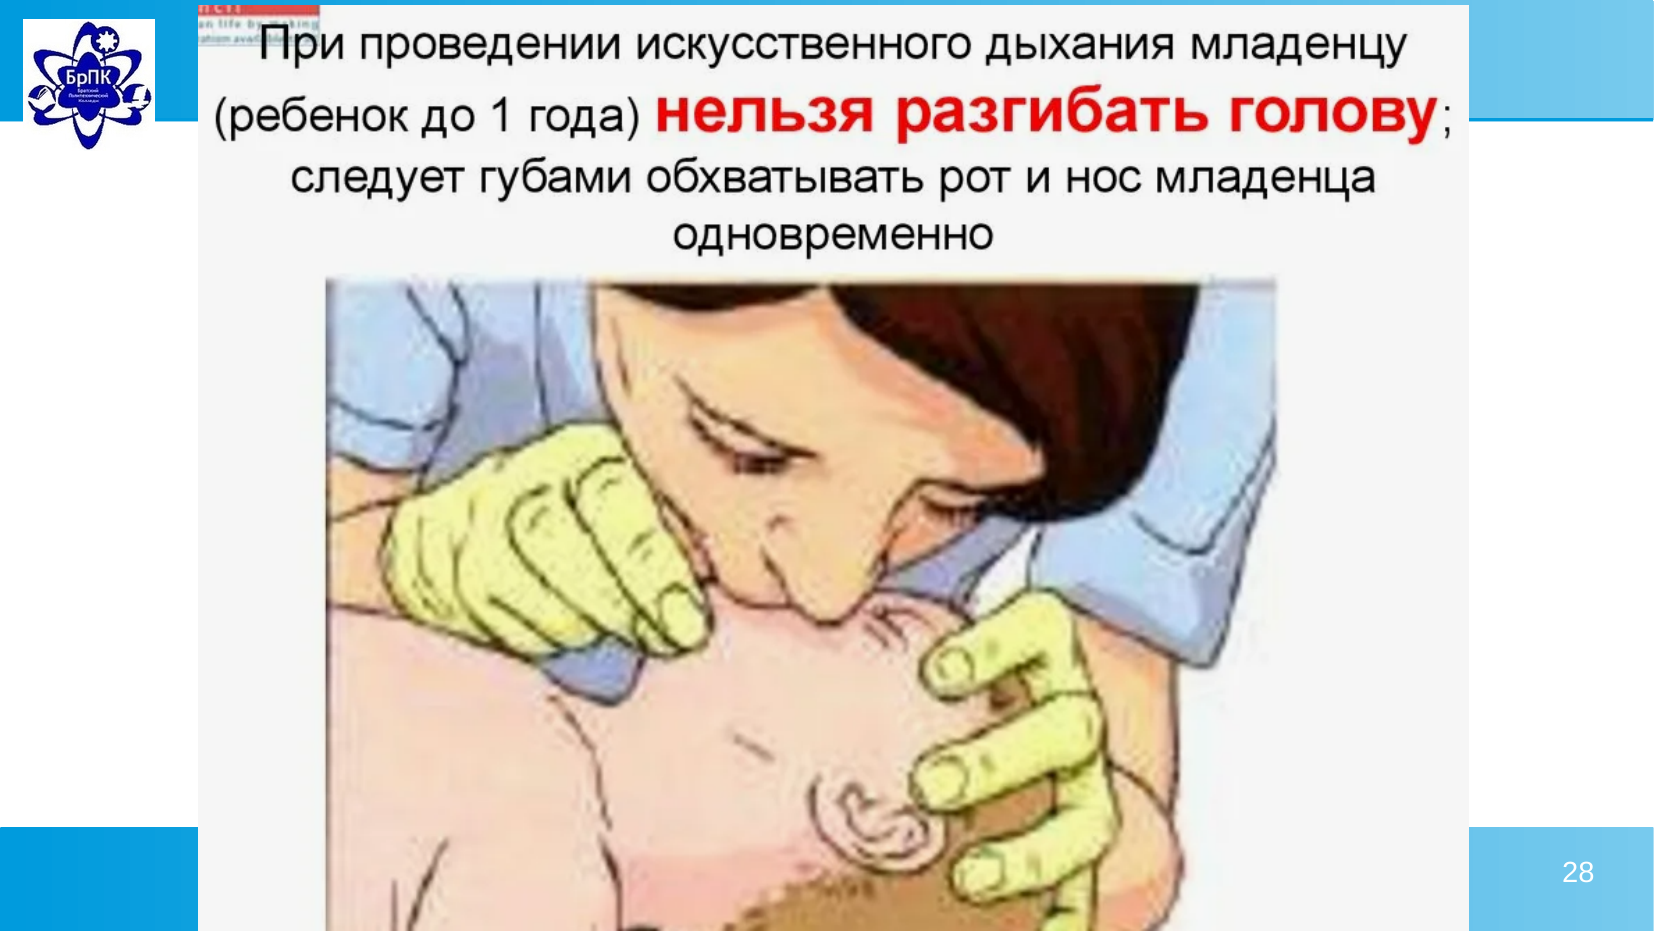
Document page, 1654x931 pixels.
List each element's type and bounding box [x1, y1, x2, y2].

picture [23, 20, 155, 151]
picture [198, 5, 1469, 931]
